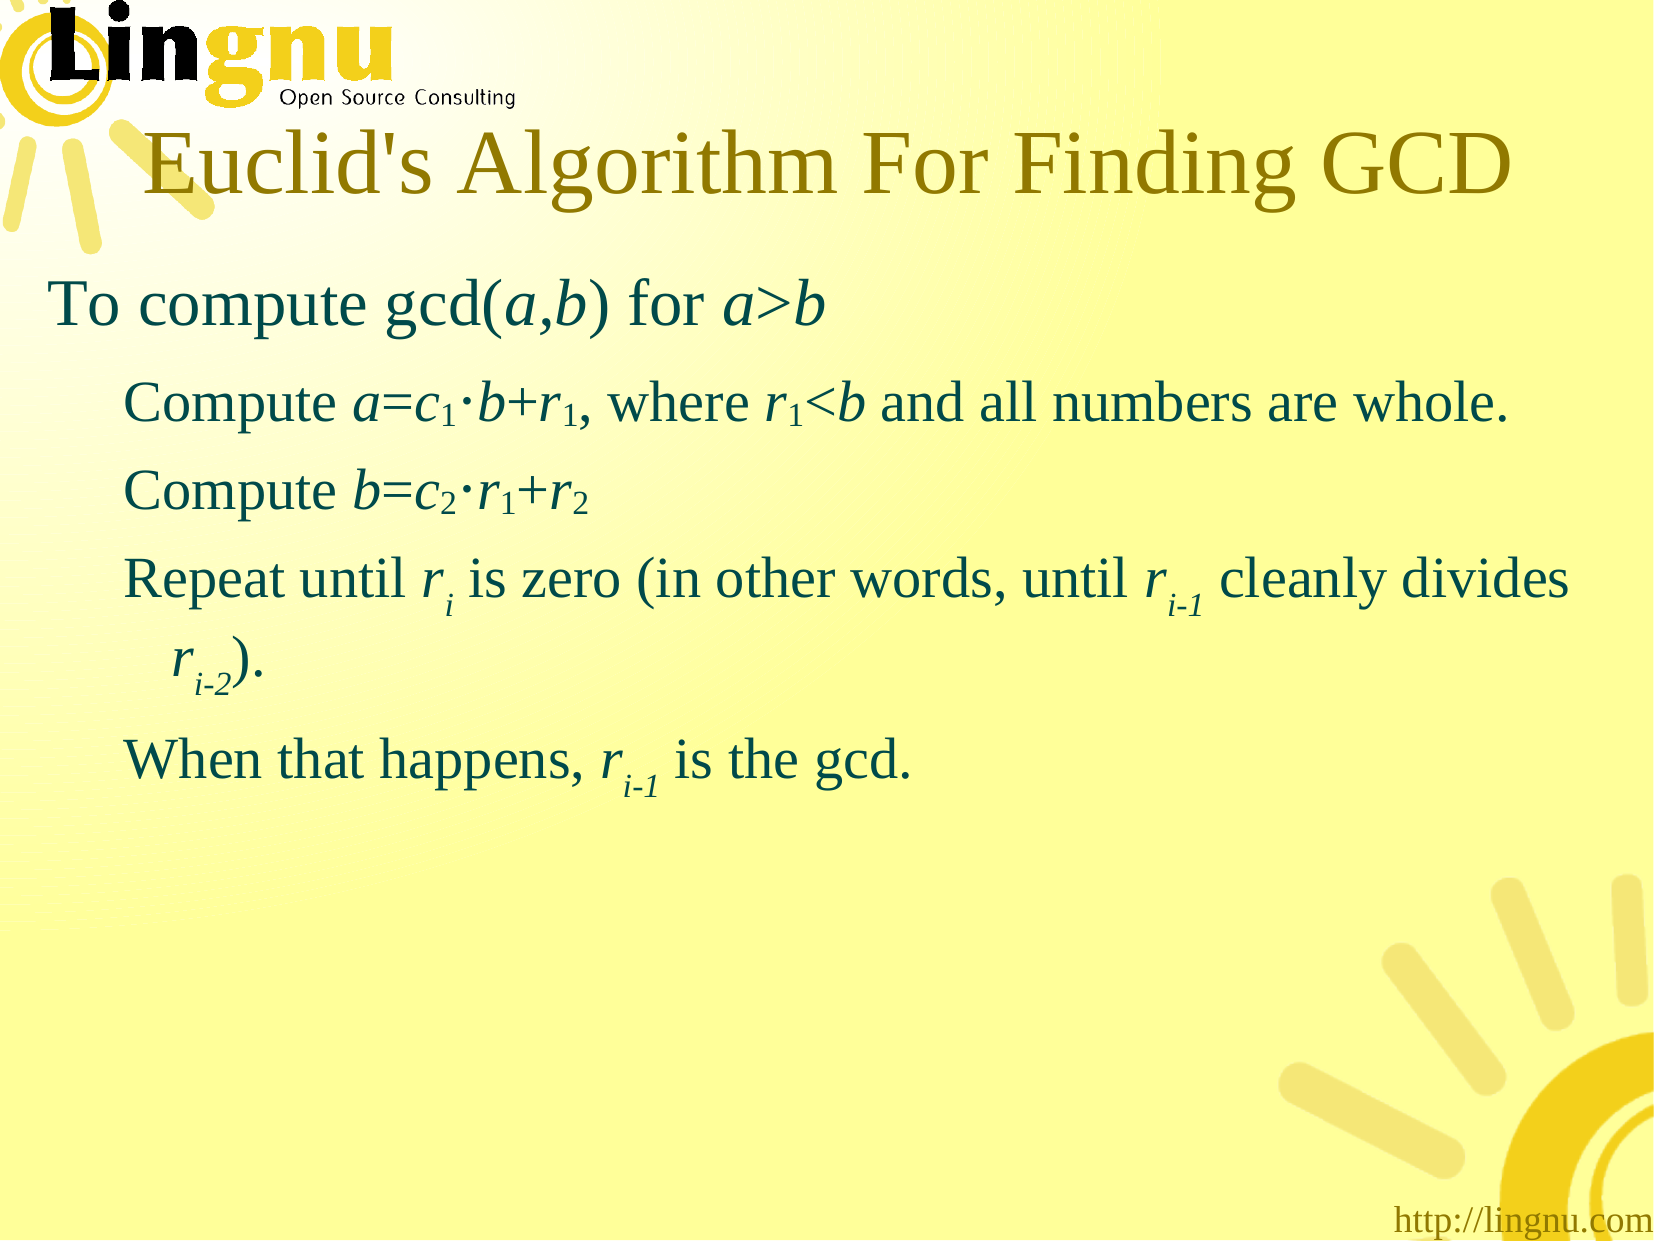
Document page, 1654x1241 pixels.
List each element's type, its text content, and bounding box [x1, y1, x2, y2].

picture [0, 0, 516, 256]
list To compute gcd(a,b) for a>b Compute a=c1⋅b+r1, where r1<b and all numbers are whole. Compute b=c2⋅r1+r2 Repeat until ri is zero (in other words, until ri-1 cleanly divides ri-2). When that happens, ri-1 is the gcd. [29, 265, 1625, 1127]
title Euclid's Algorithm For Finding GCD [123, 58, 1536, 265]
picture [1256, 871, 1654, 1241]
